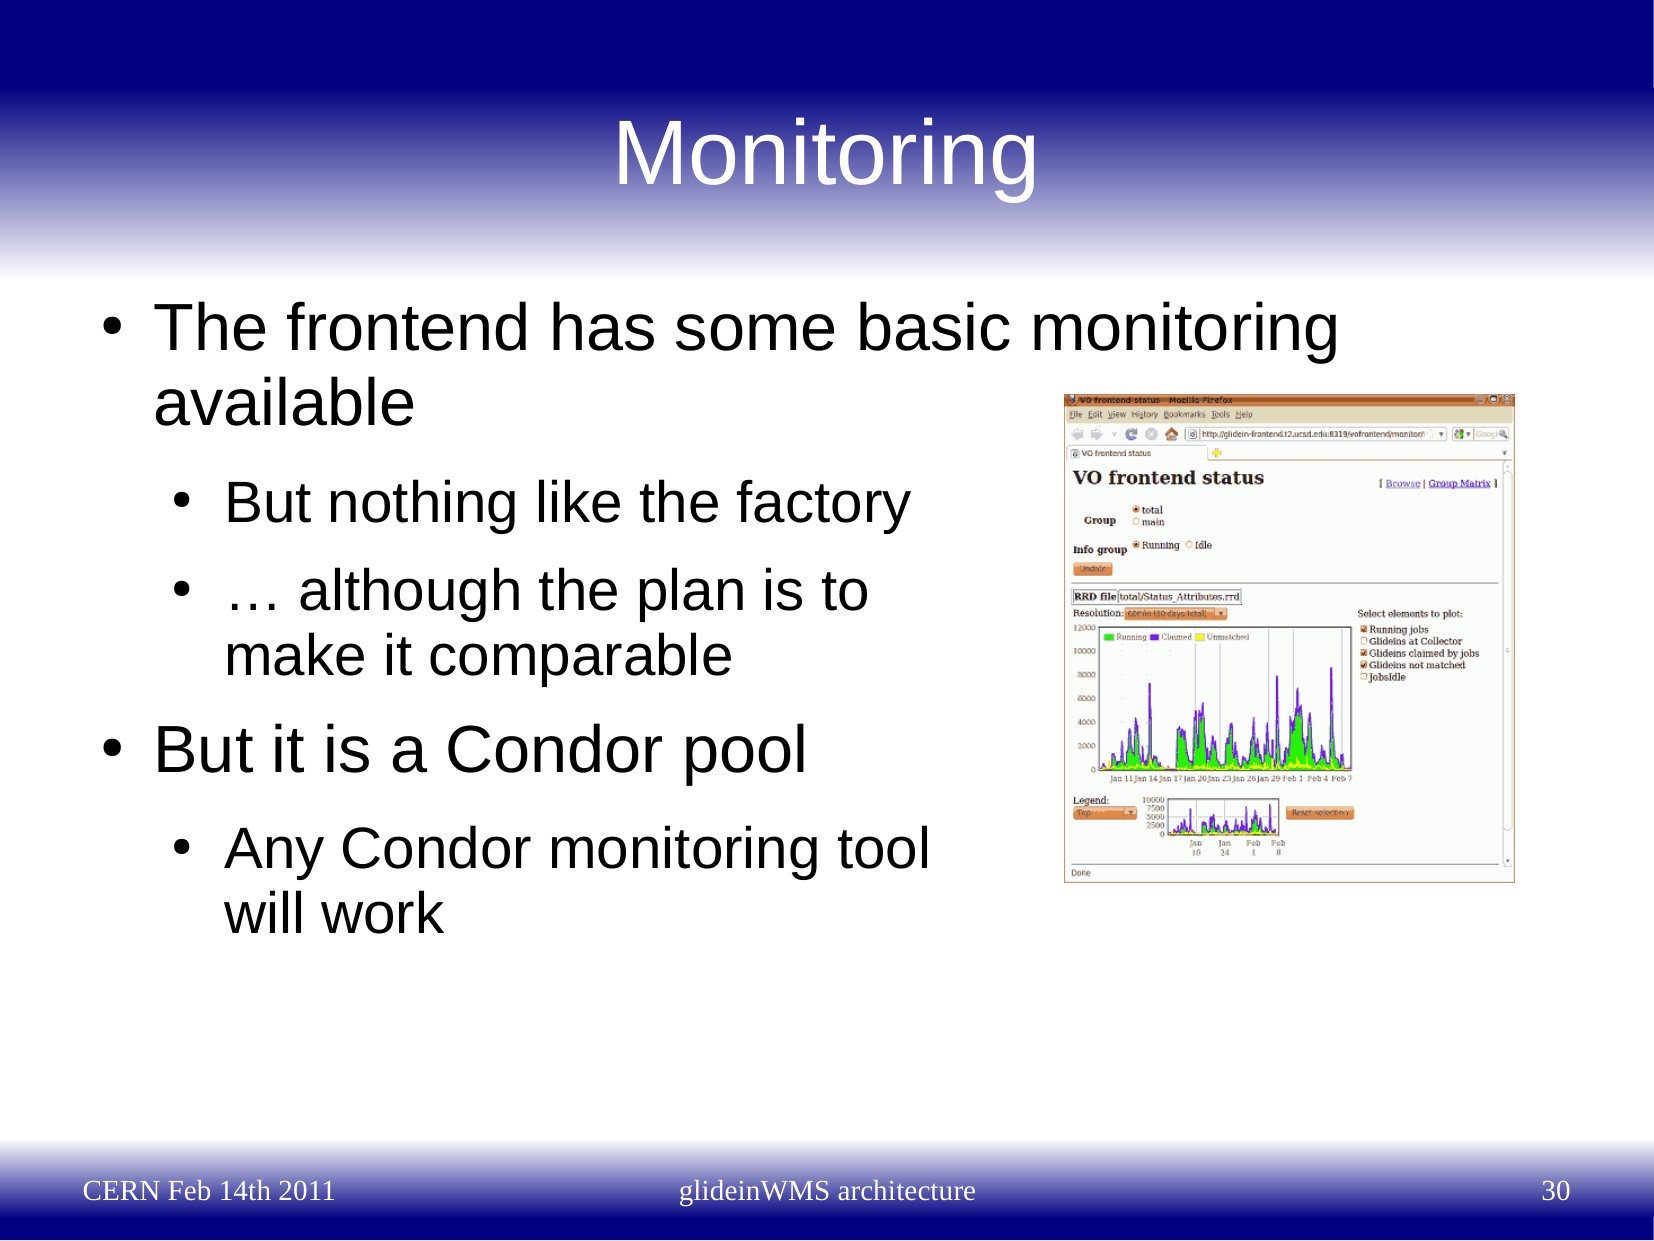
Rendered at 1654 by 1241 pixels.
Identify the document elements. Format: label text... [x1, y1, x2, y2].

picture [1064, 394, 1515, 883]
list The frontend has some basic monitoring available But nothing like the factory … although the plan is to make it comparable But it is a Condor pool Any Condor monitoring tool will work [82, 290, 1571, 1109]
title Monitoring [82, 56, 1571, 250]
